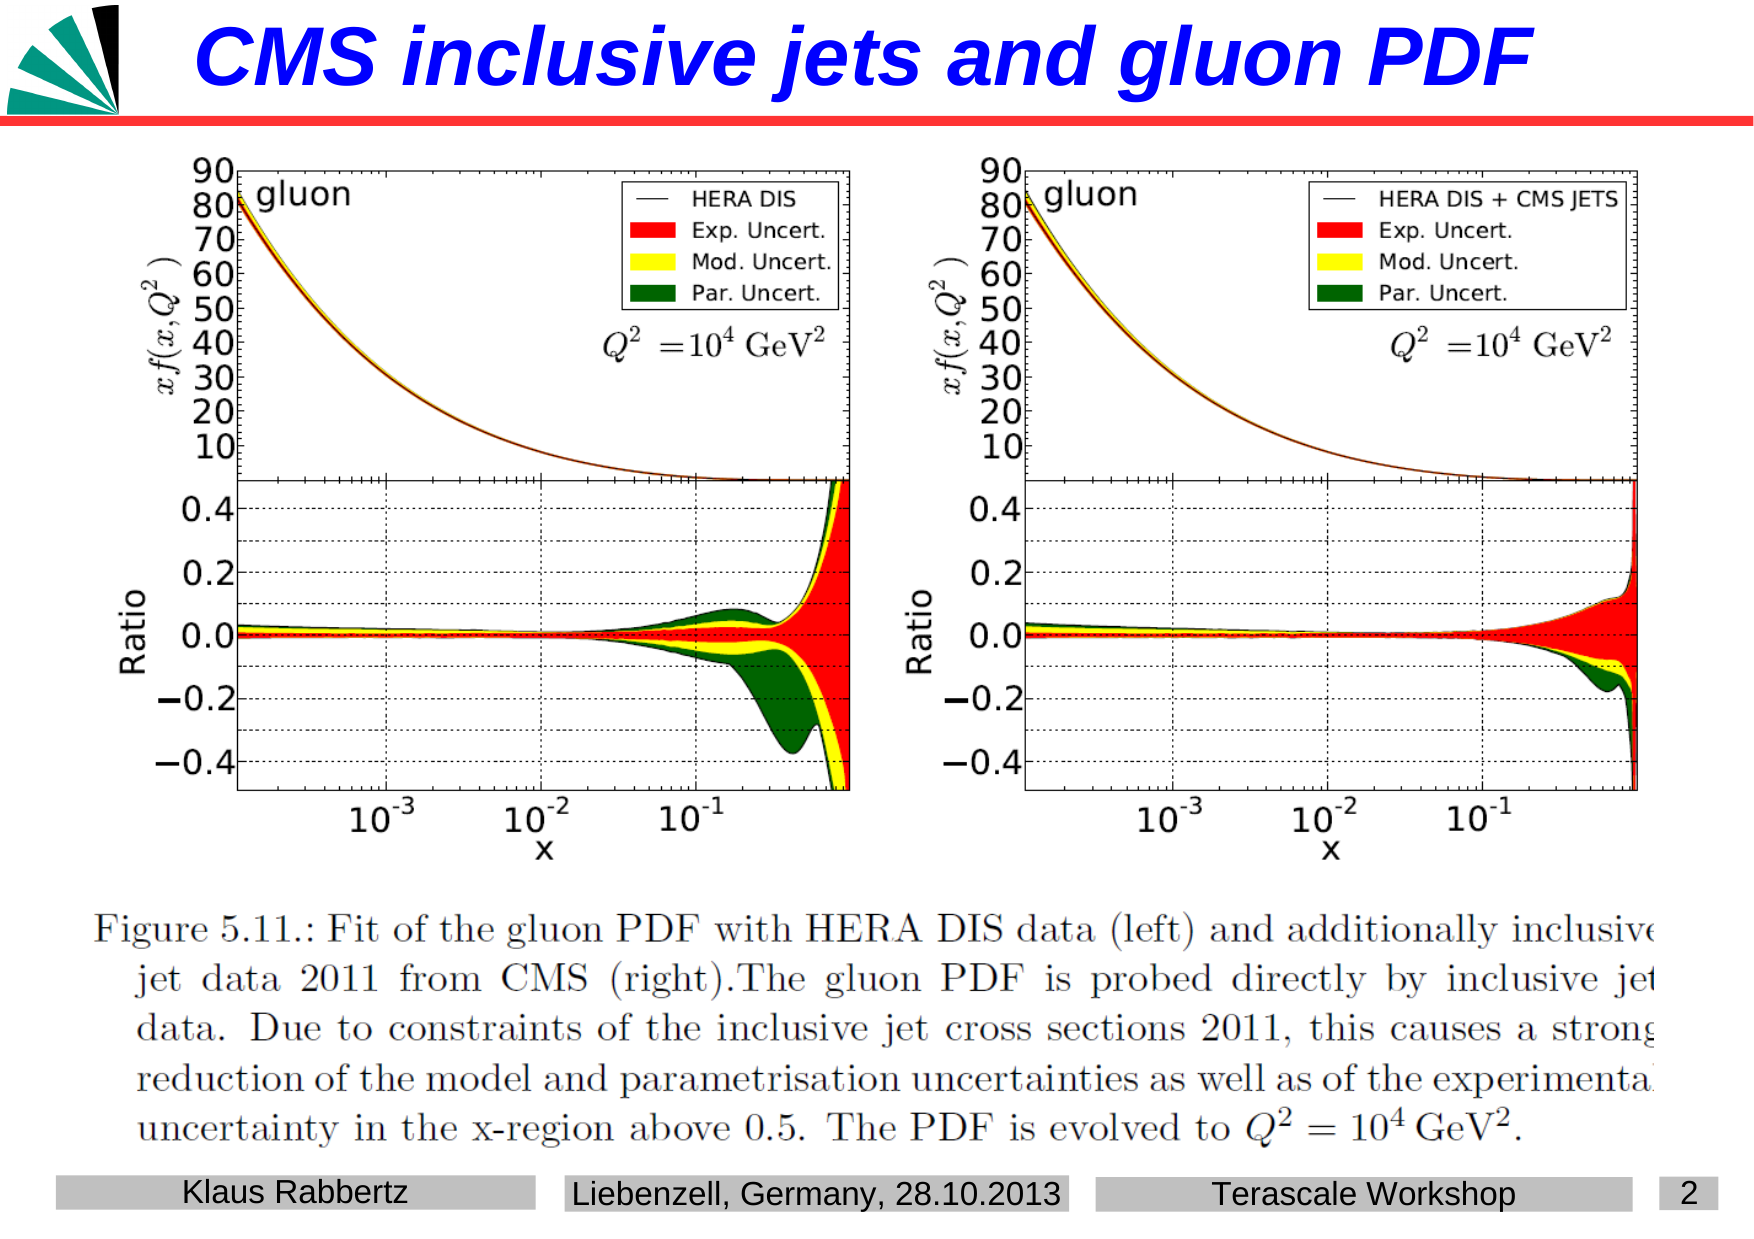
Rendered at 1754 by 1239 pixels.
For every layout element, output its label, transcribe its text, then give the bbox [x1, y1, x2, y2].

title CMS inclusive jets and gluon PDF [123, 0, 1606, 114]
picture [7, 5, 119, 116]
picture [76, 144, 1654, 1161]
